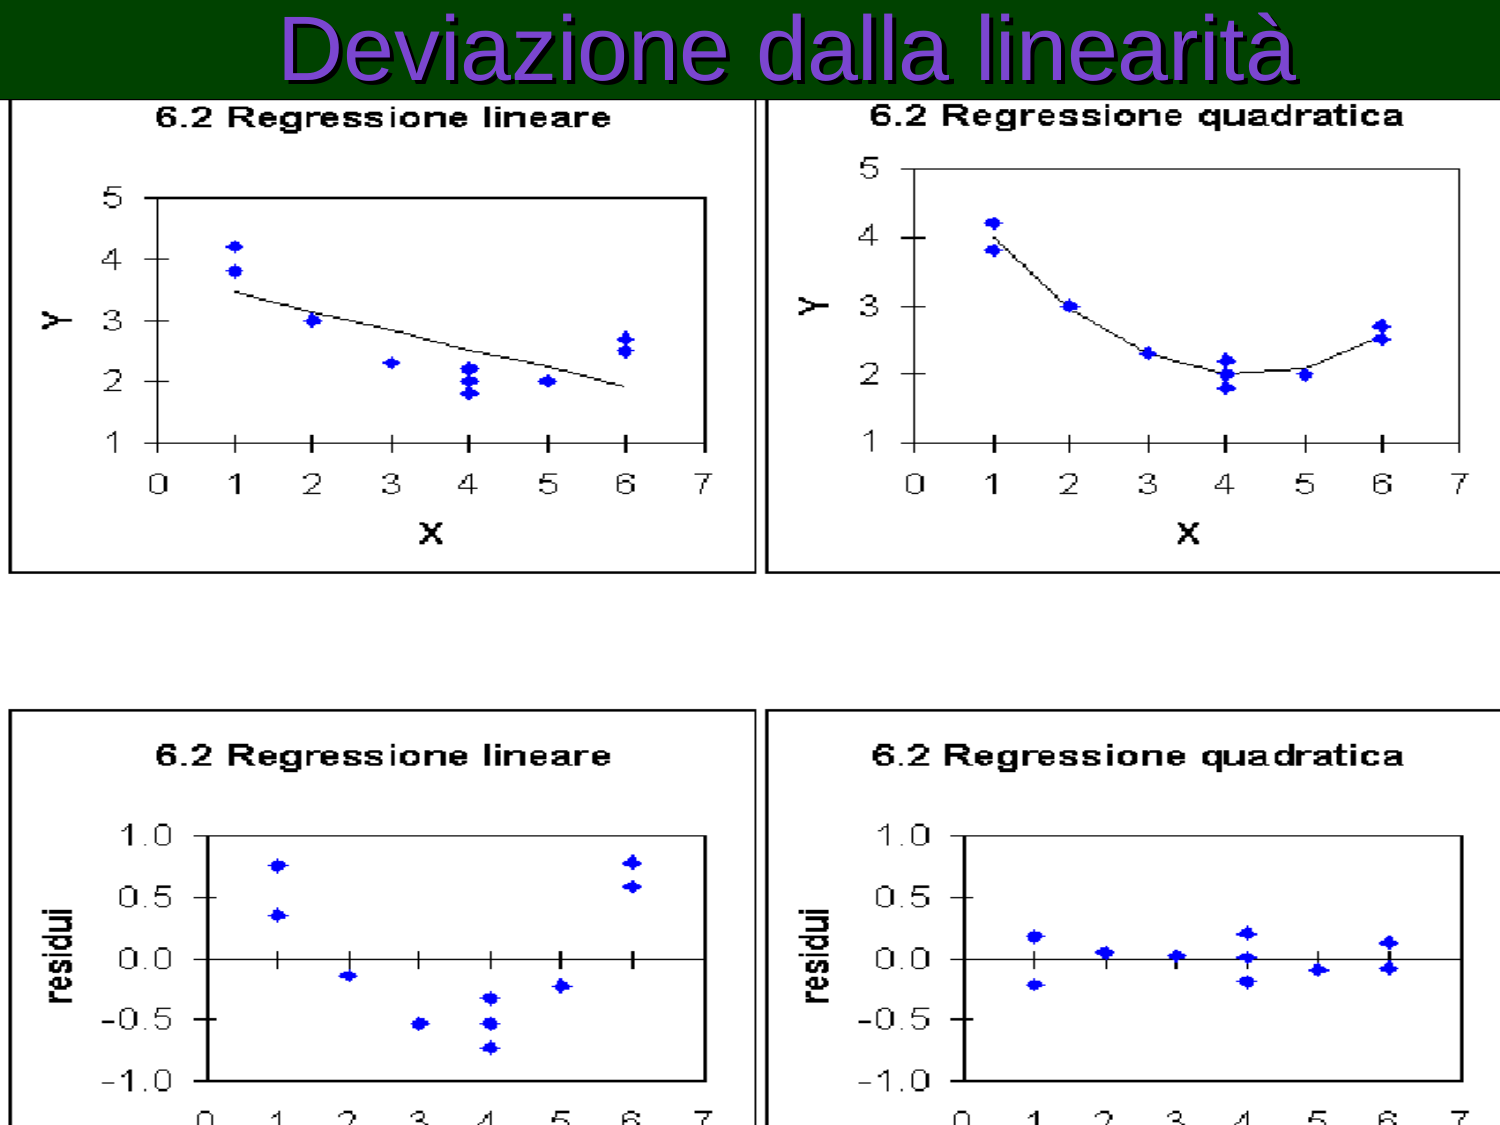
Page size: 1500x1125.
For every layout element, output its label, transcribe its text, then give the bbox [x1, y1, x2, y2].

picture [0, 99, 1500, 1125]
title Deviazione dalla linearità [150, 0, 1426, 99]
